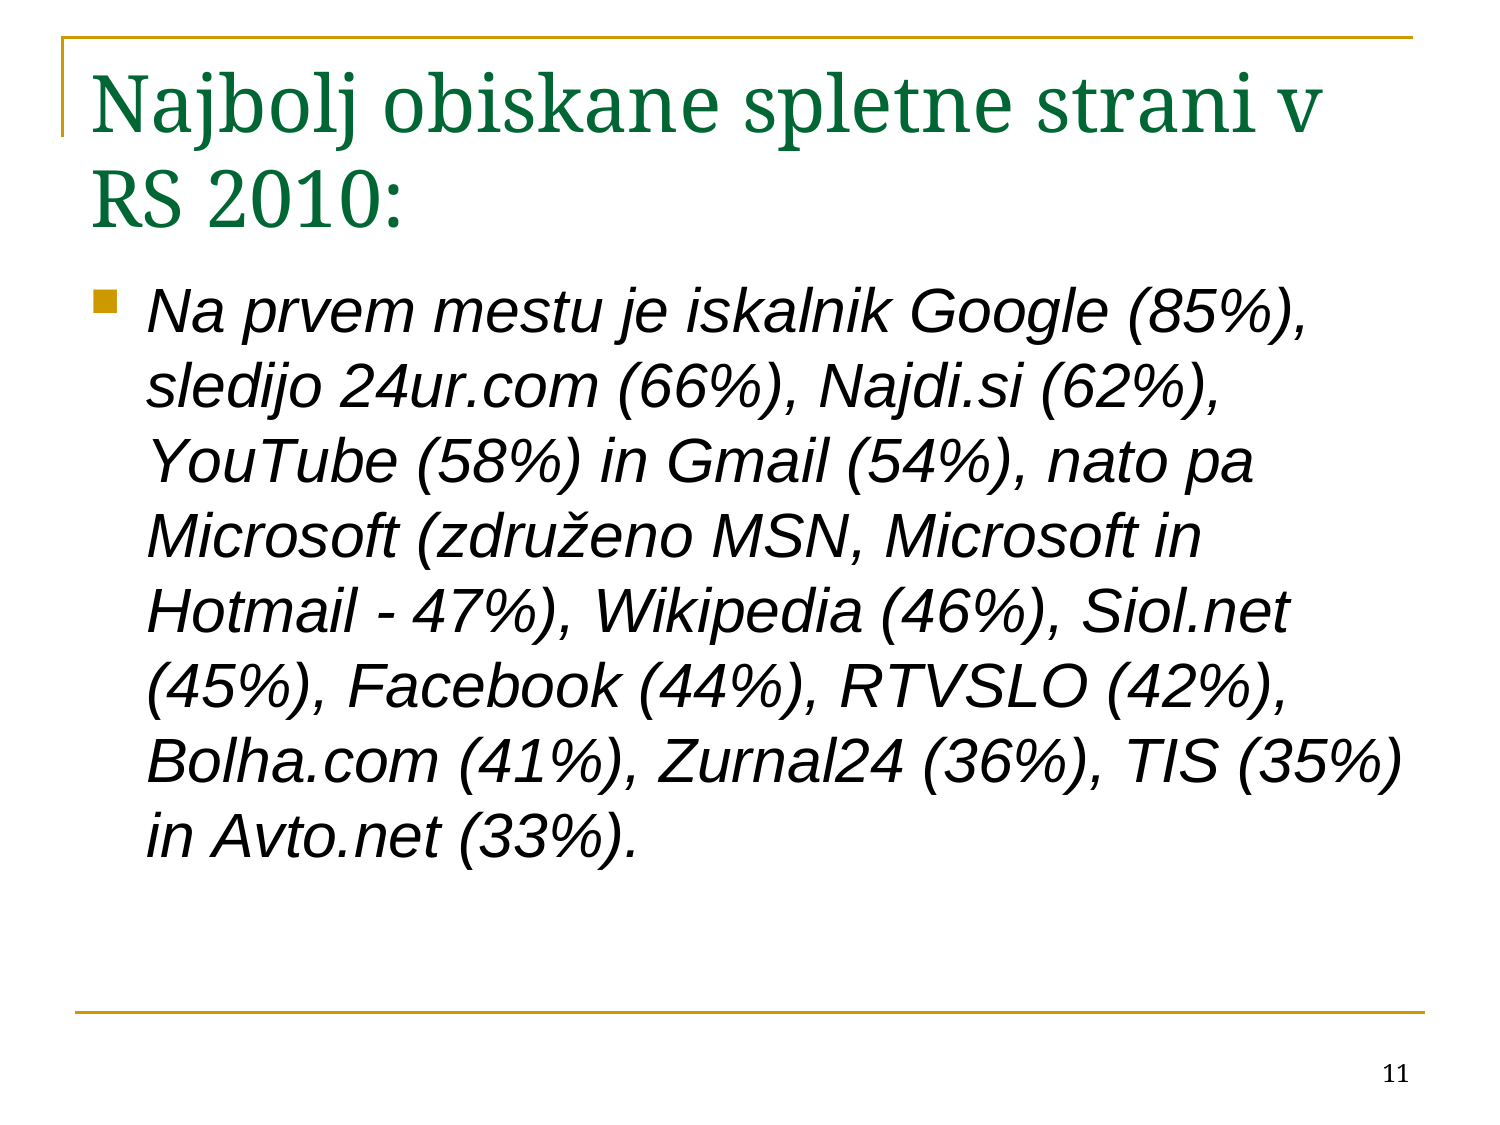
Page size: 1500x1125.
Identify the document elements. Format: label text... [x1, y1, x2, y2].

text_box <number> [1074, 1024, 1426, 1100]
list Na prvem mestu je iskalnik Google (85%), sledijo 24ur.com (66%), Najdi.si (62%), YouTube (58%) in Gmail (54%), nato pa Microsoft (združeno MSN, Microsoft in Hotmail - 47%), Wikipedia (46%), Siol.net (45%), Facebook (44%), RTVSLO (42%), Bolha.com (41%), Zurnal24 (36%), TIS (35%) in Avto.net (33%). [75, 262, 1426, 1006]
title Najbolj obiskane spletne strani v RS 2010: [75, 45, 1426, 251]
